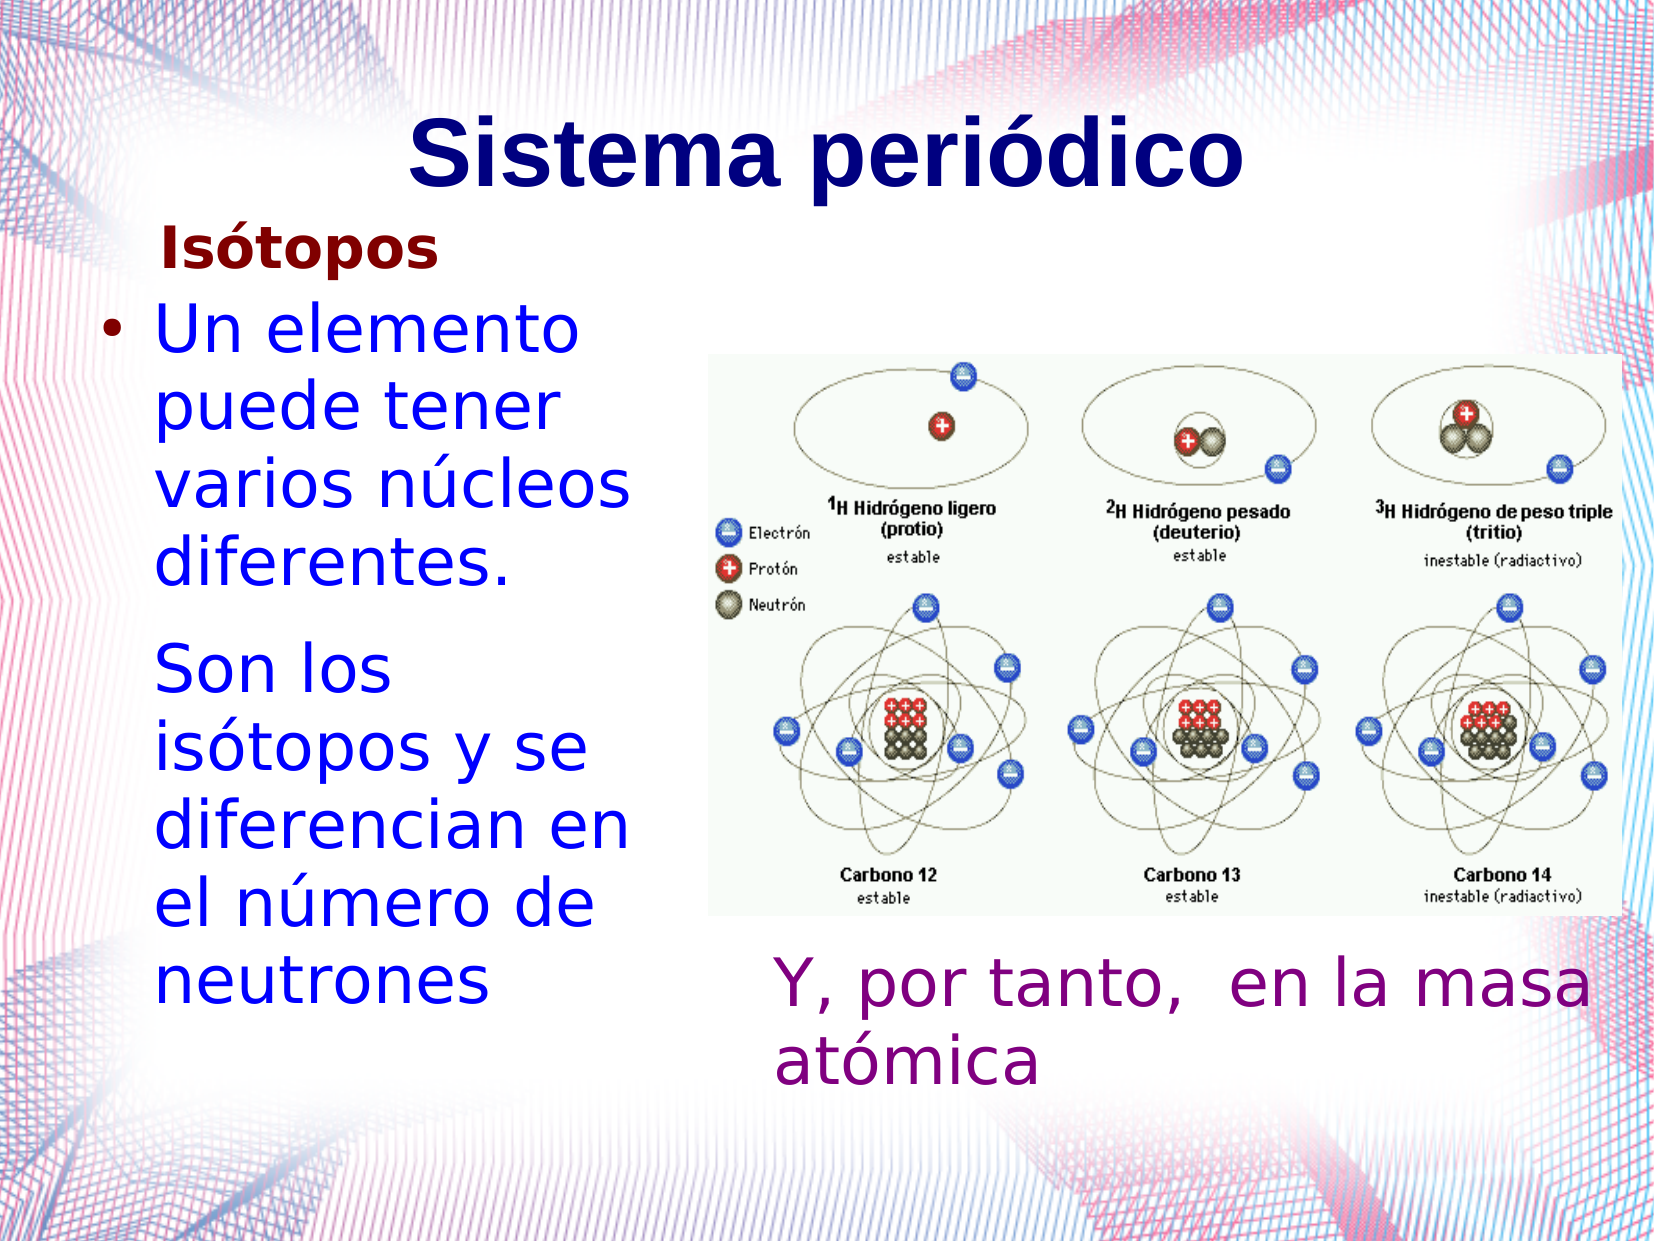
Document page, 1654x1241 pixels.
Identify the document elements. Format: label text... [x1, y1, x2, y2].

picture [0, 0, 1654, 1241]
list Y, por tanto, en la masa atómica [702, 944, 1625, 1123]
list Un elemento puede tener varios núcleos diferentes. Son los isótopos y se diferencian en el número de neutrones [82, 290, 680, 1109]
title Sistema periódico [82, 49, 1571, 257]
list Isótopos [88, 206, 473, 285]
